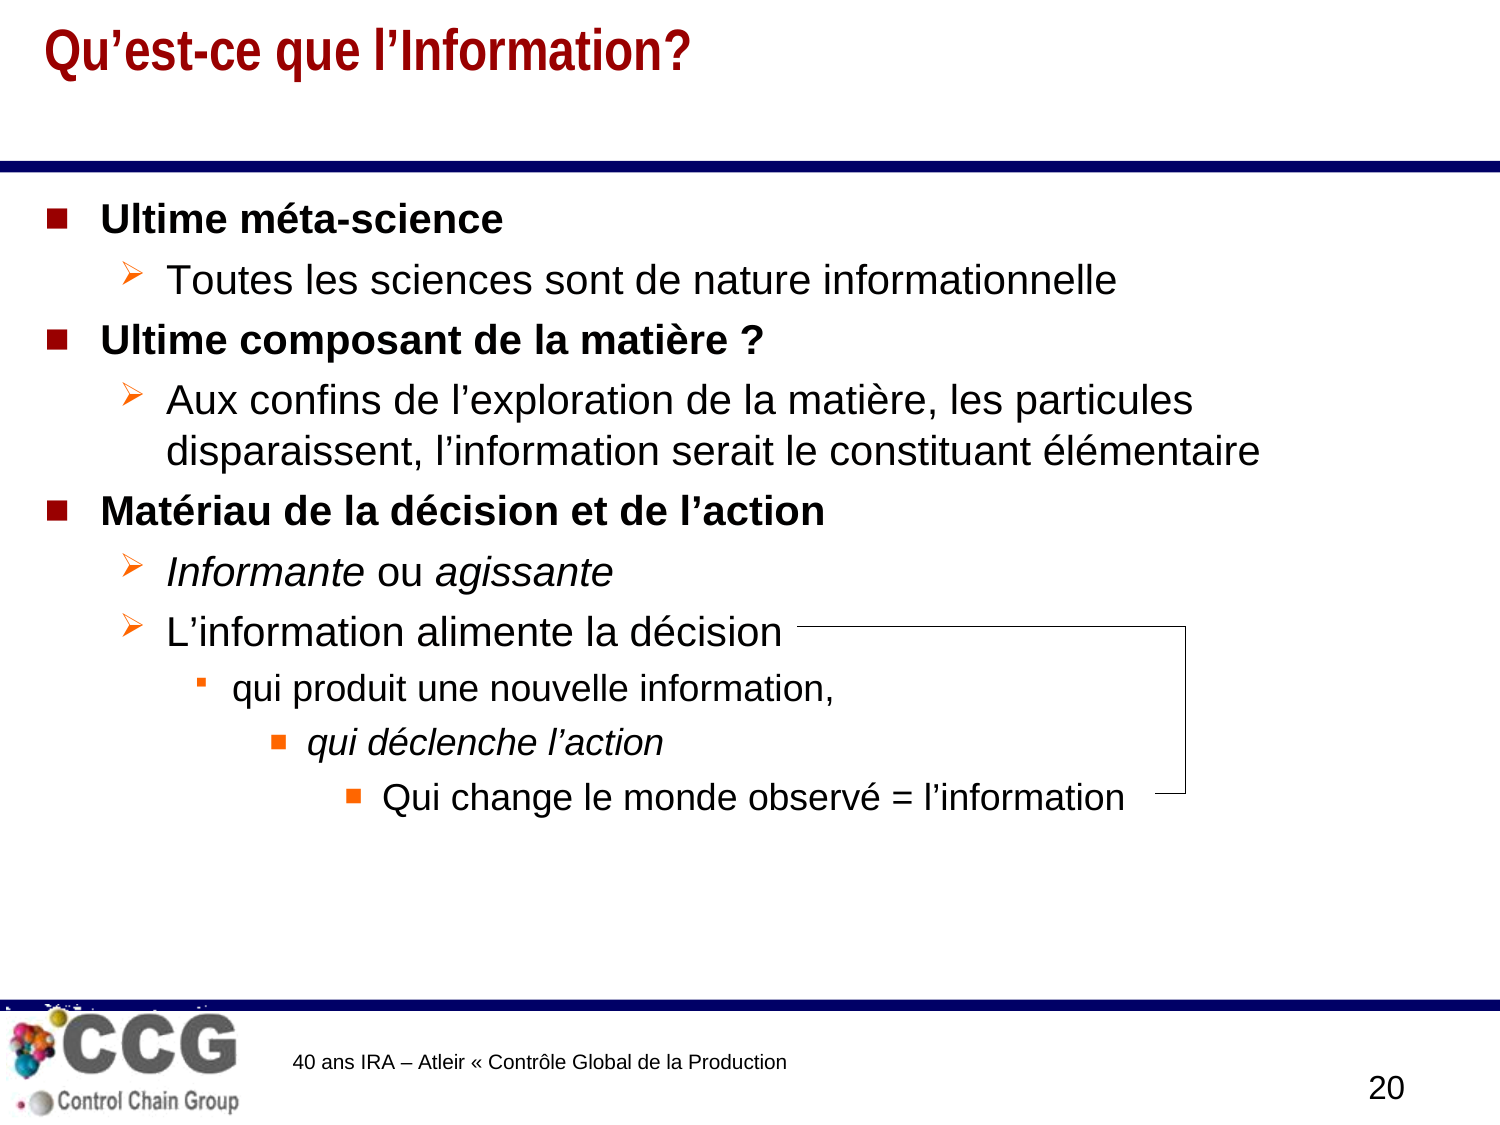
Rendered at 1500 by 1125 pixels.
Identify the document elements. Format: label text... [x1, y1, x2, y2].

picture [6, 1004, 243, 1124]
title Qu’est-ce que l’Information? [29, 12, 1471, 138]
list Ultime méta-science Toutes les sciences sont de nature informationnelle Ultime composant de la matière ? Aux confins de l’exploration de la matière, les particules disparaissent, l’information serait le constituant élémentaire Matériau de la décision et de l’action Informante ou agissante L’information alimente la décision qui produit une nouvelle information, qui déclenche l’action Qui change le monde observé = l’information [29, 184, 1471, 989]
